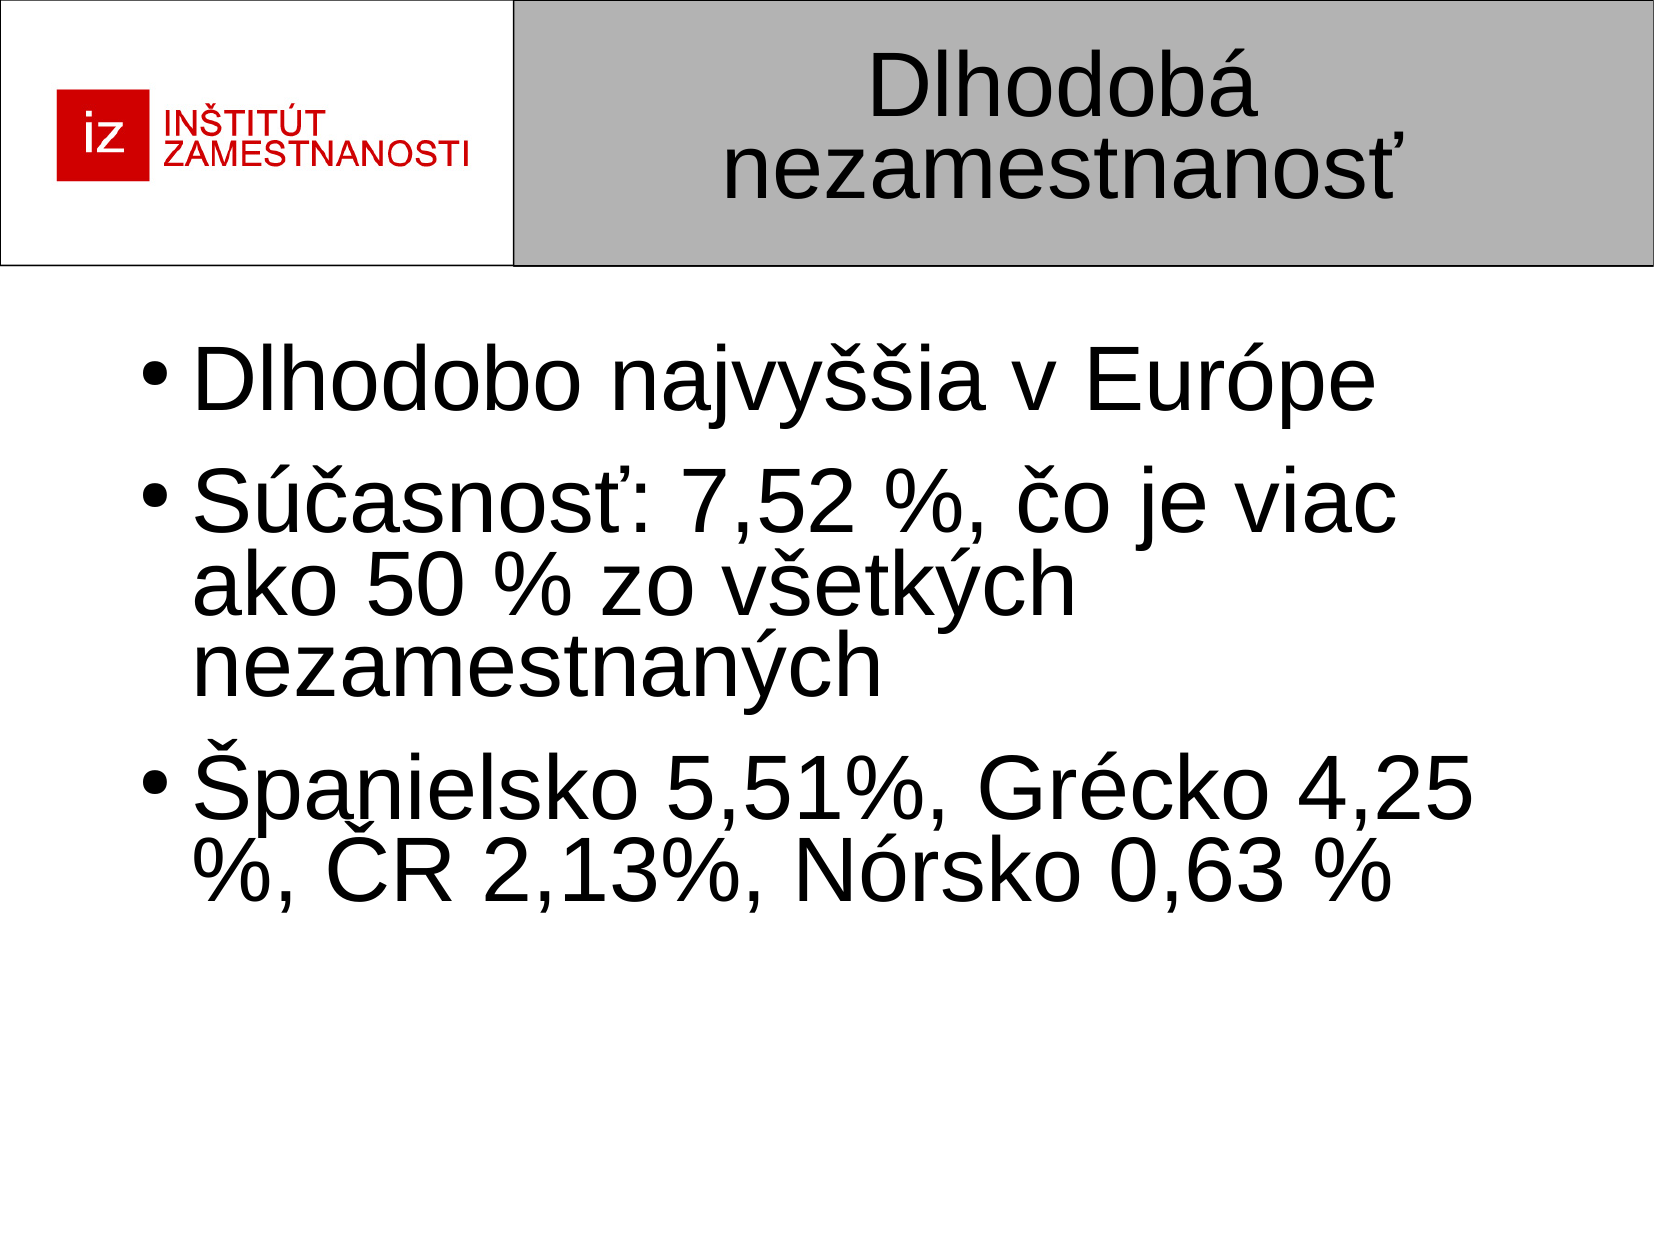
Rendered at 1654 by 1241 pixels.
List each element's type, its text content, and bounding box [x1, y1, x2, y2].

text_box [0, 0, 1654, 266]
title Dlhodobá nezamestnanosť [561, 29, 1565, 237]
list Dlhodobo najvyššia v Európe Súčasnosť: 7,52 %, čo je viac ako 50 % zo všetkých nezamestnaných Španielsko 5,51%, Grécko 4,25 %, ČR 2,13%, Nórsko 0,63 % [121, 344, 1534, 1127]
picture [5, 8, 513, 257]
